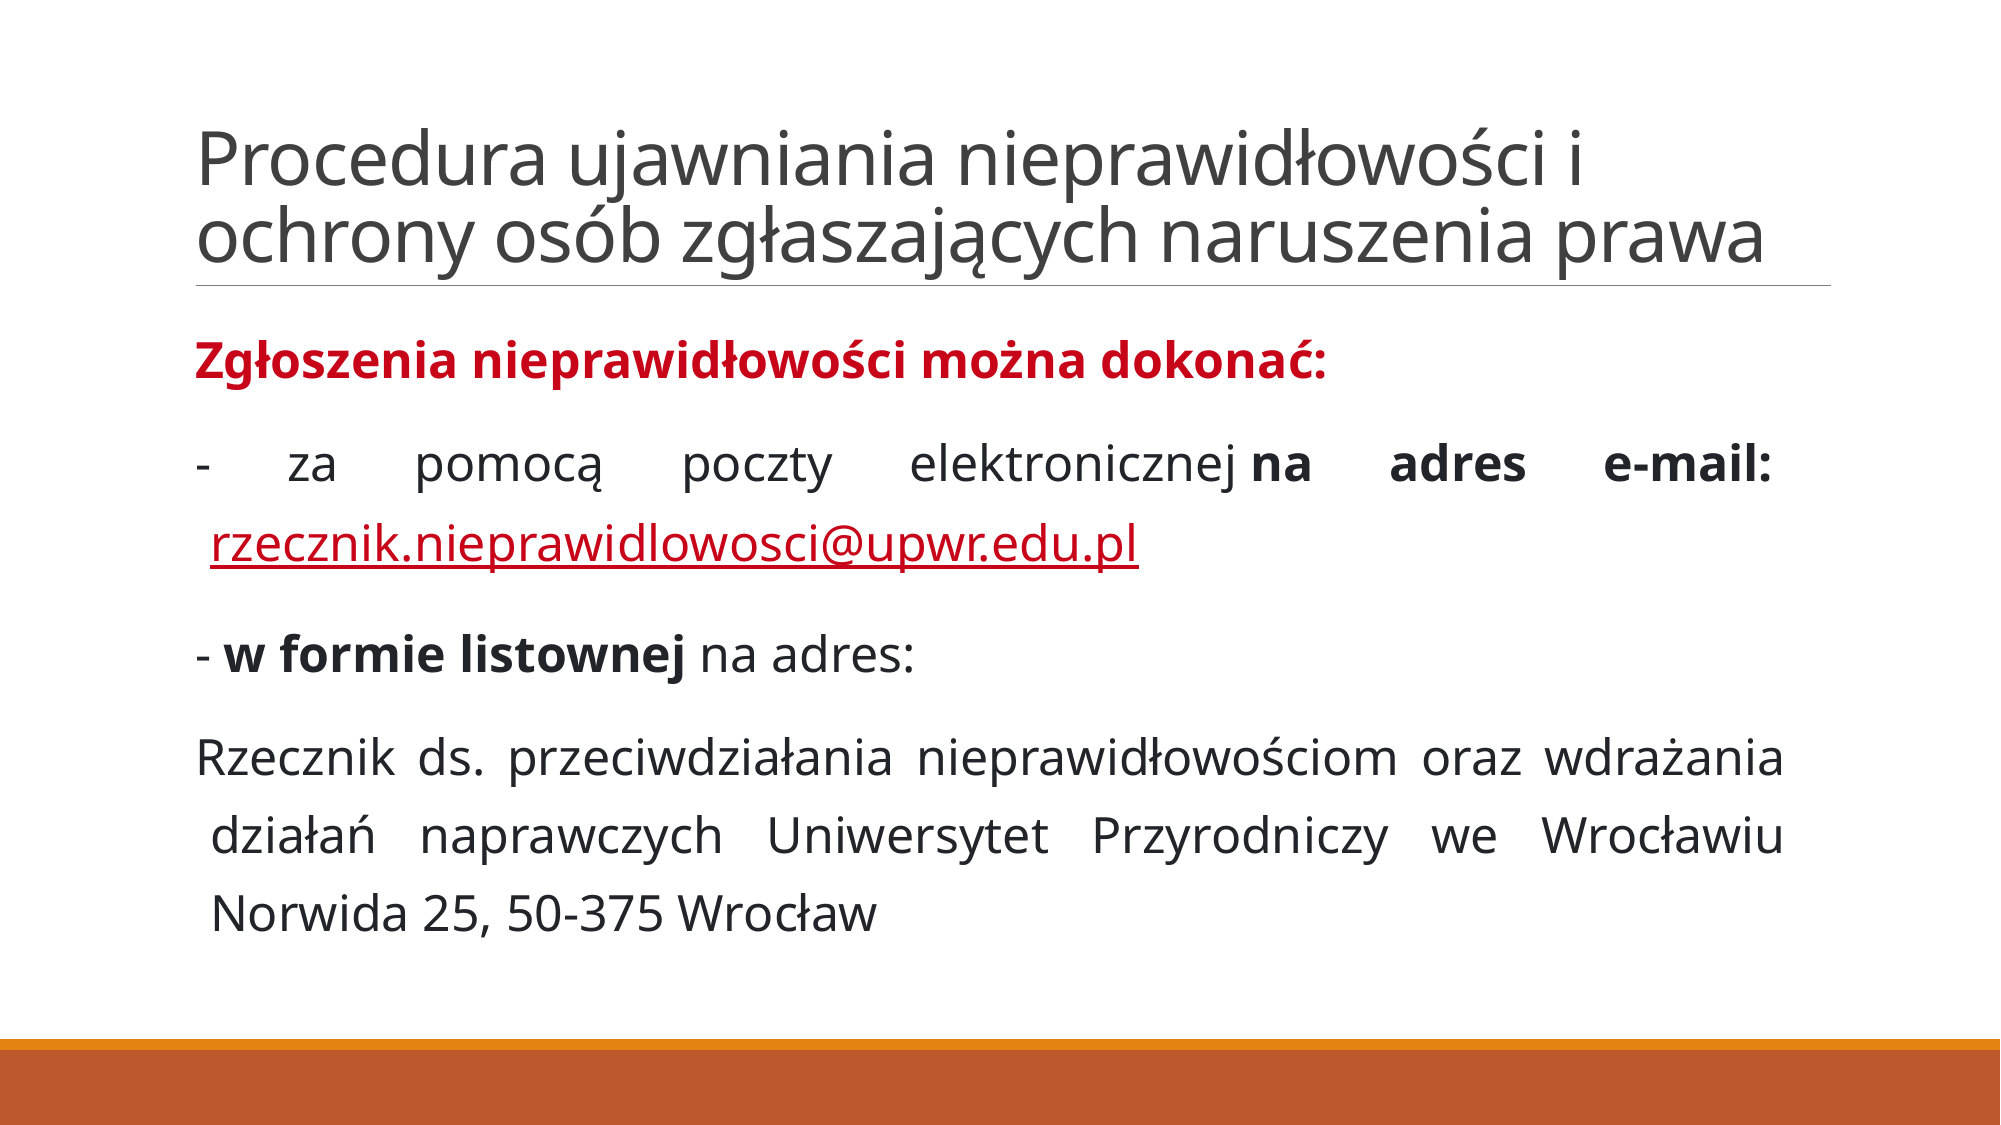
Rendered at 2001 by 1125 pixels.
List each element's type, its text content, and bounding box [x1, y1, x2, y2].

title Procedura ujawniania nieprawidłowości i ochrony osób zgłaszających naruszenia prawa [180, 47, 1831, 286]
list Zgłoszenia nieprawidłowości można dokonać: - za pomocą poczty elektronicznej na adres e-mail: rzecznik.nieprawidlowosci@upwr.edu.pl - w formie listownej na adres: Rzecznik ds. przeciwdziałania nieprawidłowościom oraz wdrażania działań naprawczych Uniwersytet Przyrodniczy we Wrocławiu Norwida 25, 50-375 Wrocław [180, 302, 1831, 963]
